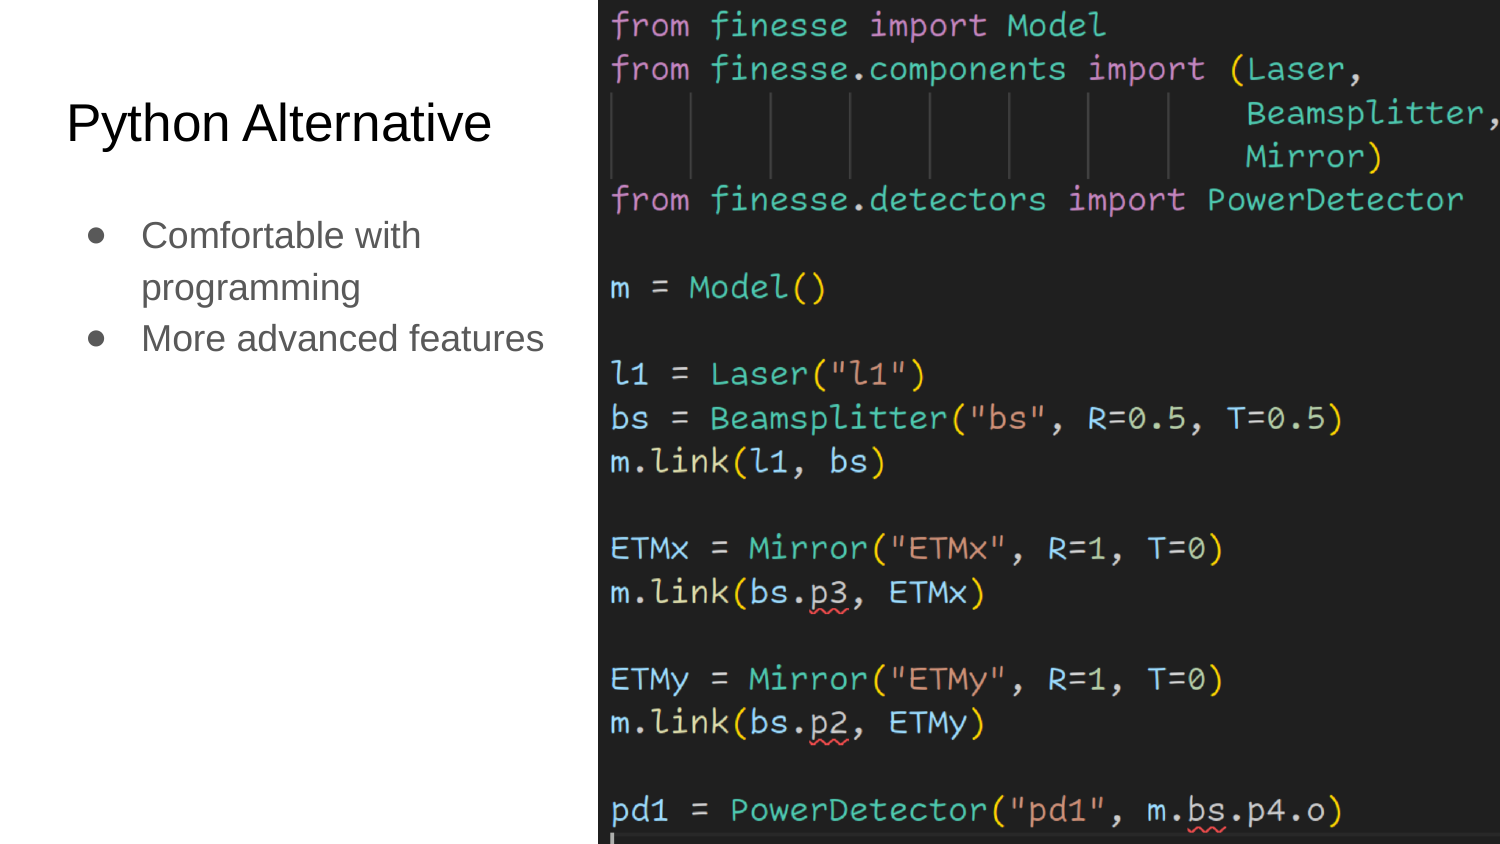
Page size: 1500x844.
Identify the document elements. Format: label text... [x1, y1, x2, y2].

title Python Alternative [51, 72, 598, 167]
picture [598, 0, 1500, 844]
list Comfortable with programming More advanced features [51, 189, 594, 750]
